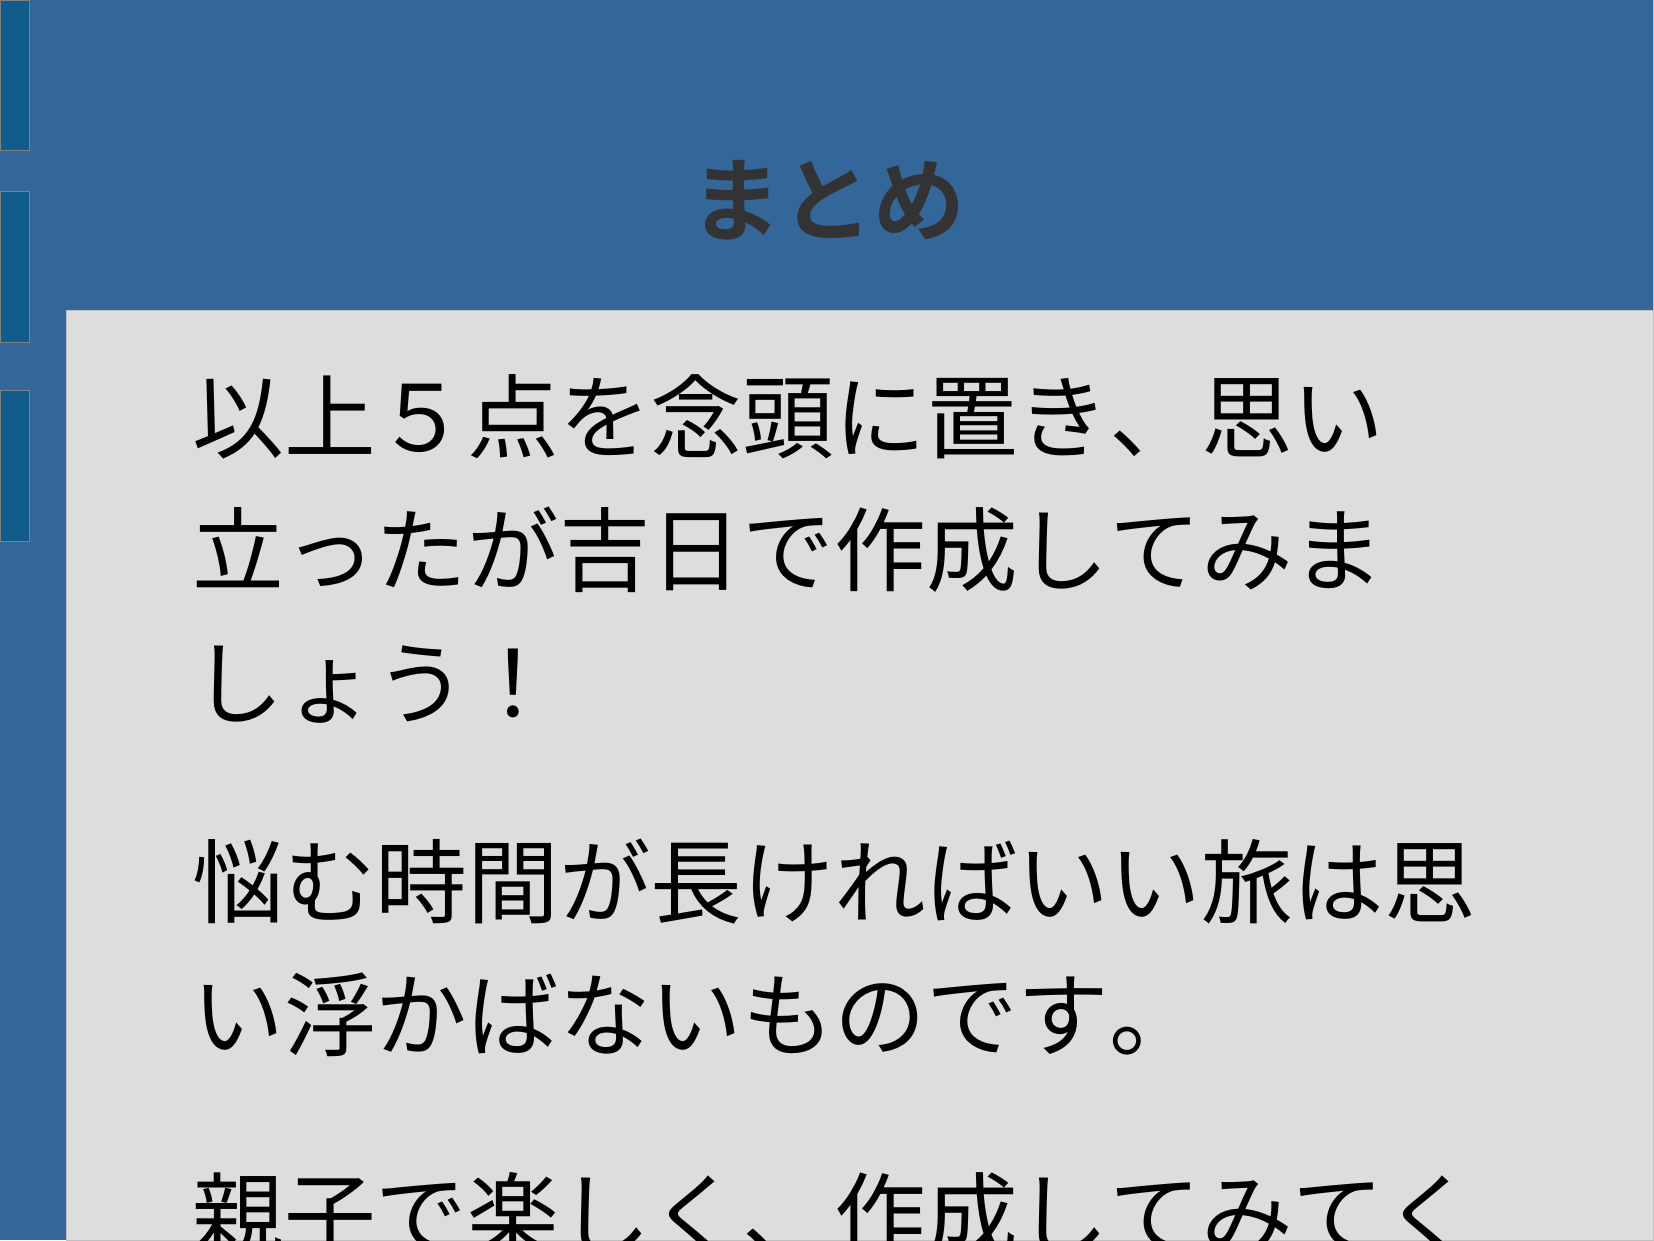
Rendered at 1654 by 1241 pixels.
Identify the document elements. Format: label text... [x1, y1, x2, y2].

title まとめ [121, 91, 1534, 299]
list 以上５点を念頭に置き、思い立ったが吉日で作成してみましょう！ 悩む時間が長ければいい旅は思い浮かばないものです。 親子で楽しく、作成してみてください。 [121, 344, 1534, 1127]
